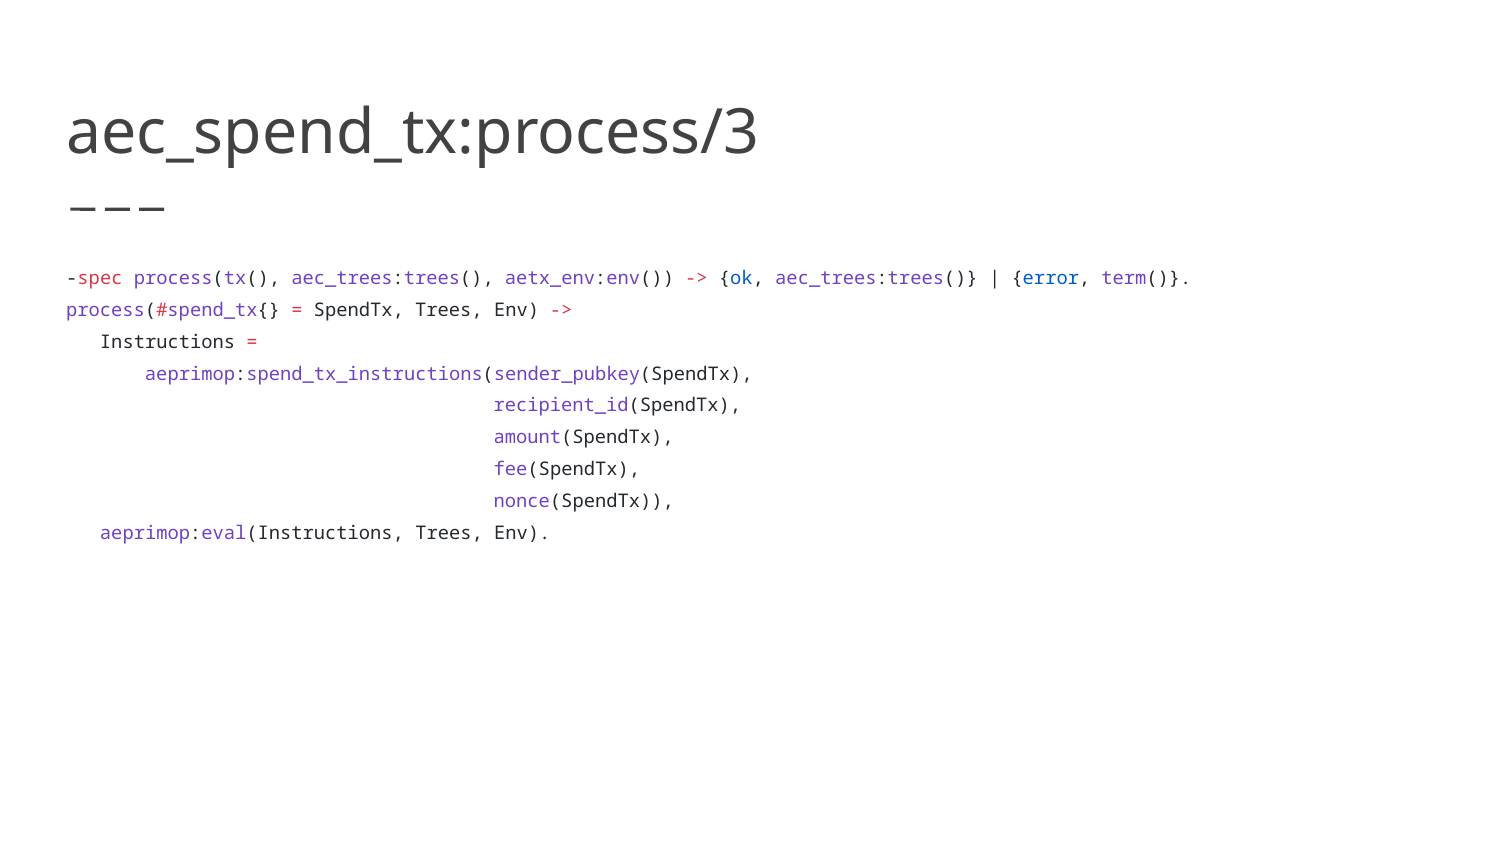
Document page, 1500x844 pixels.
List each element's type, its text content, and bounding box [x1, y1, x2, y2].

title aec_spend_tx:process/3 [51, 61, 1449, 182]
list -spec process(tx(), aec_trees:trees(), aetx_env:env()) -> {ok, aec_trees:trees()} | {error, term()}. process(#spend_tx{} = SpendTx, Trees, Env) -> Instructions = aeprimop:spend_tx_instructions(sender_pubkey(SpendTx), recipient_id(SpendTx), amount(SpendTx), fee(SpendTx), nonce(SpendTx)), aeprimop:eval(Instructions, Trees, Env). [51, 240, 1449, 750]
